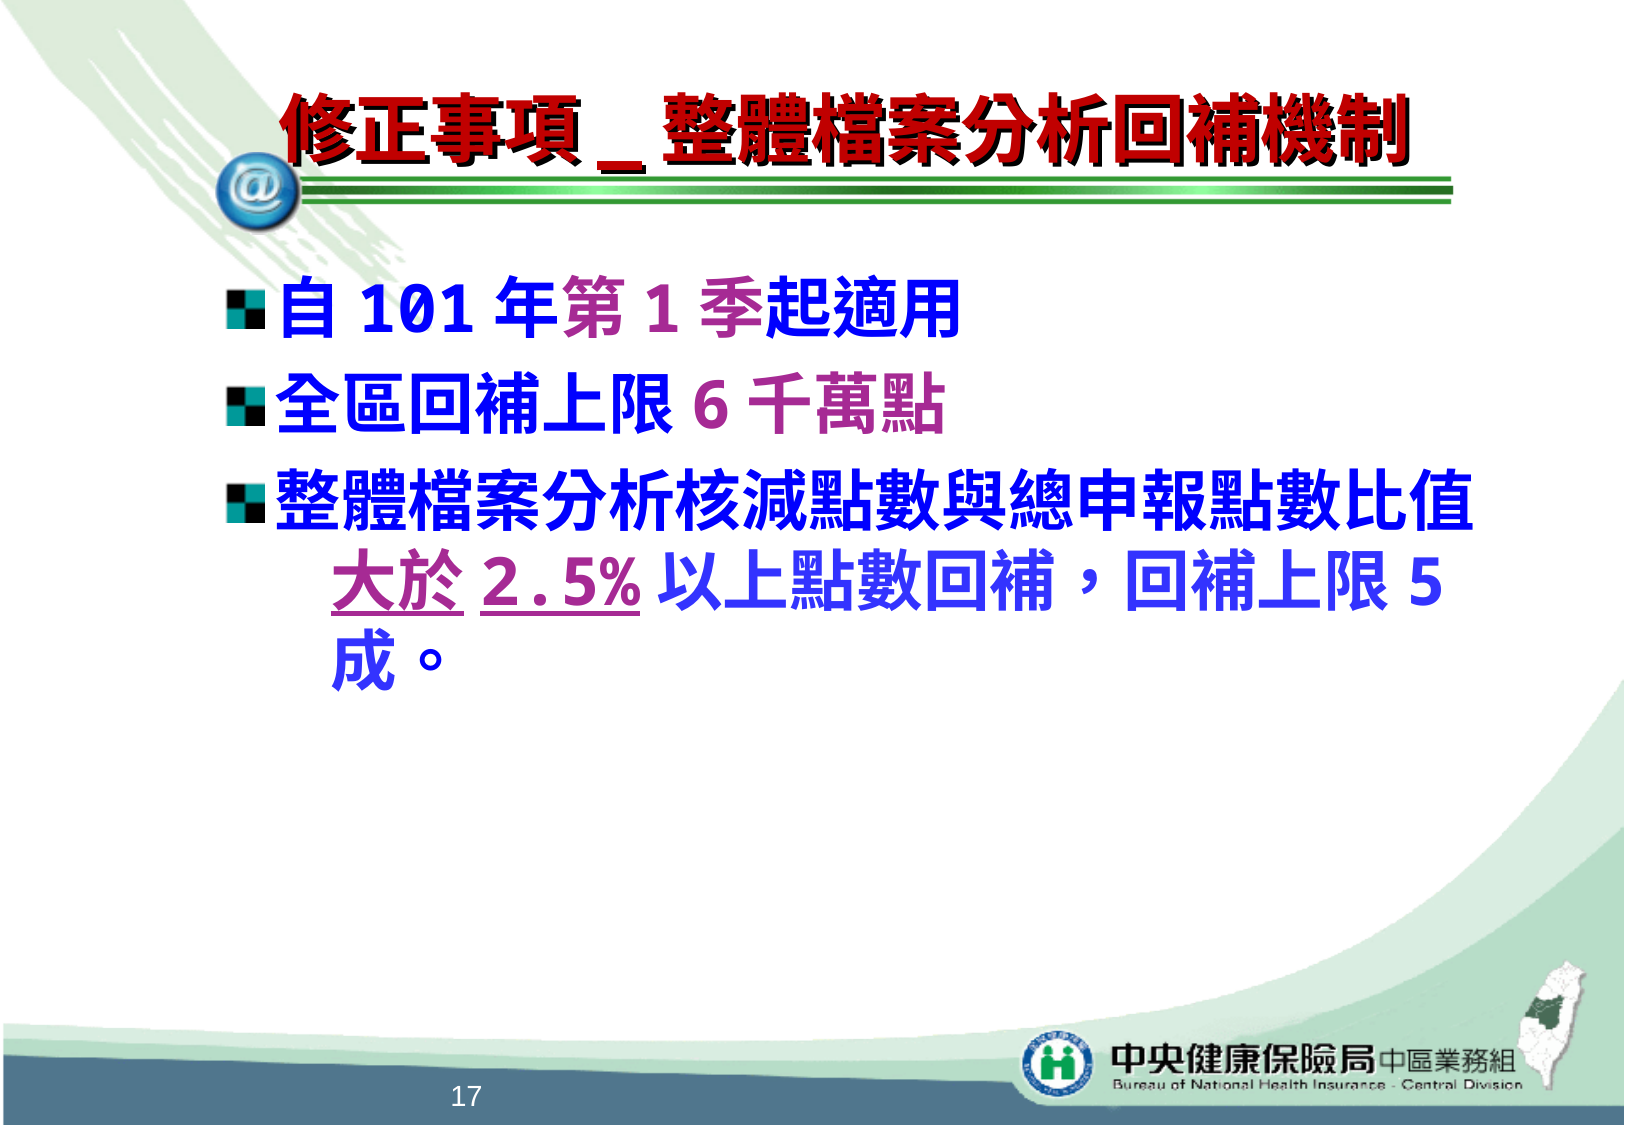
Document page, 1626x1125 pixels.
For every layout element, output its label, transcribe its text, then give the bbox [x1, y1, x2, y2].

text_box [435, 1065, 815, 1125]
list 自101年第1季起適用 全區回補上限6千萬點 整體檔案分析核減點數與總申報點數比值大於2.5%以上點數回補，回補上限5成。 [203, 257, 1537, 997]
title 修正事項_整體檔案分析回補機制 [264, 32, 1625, 221]
